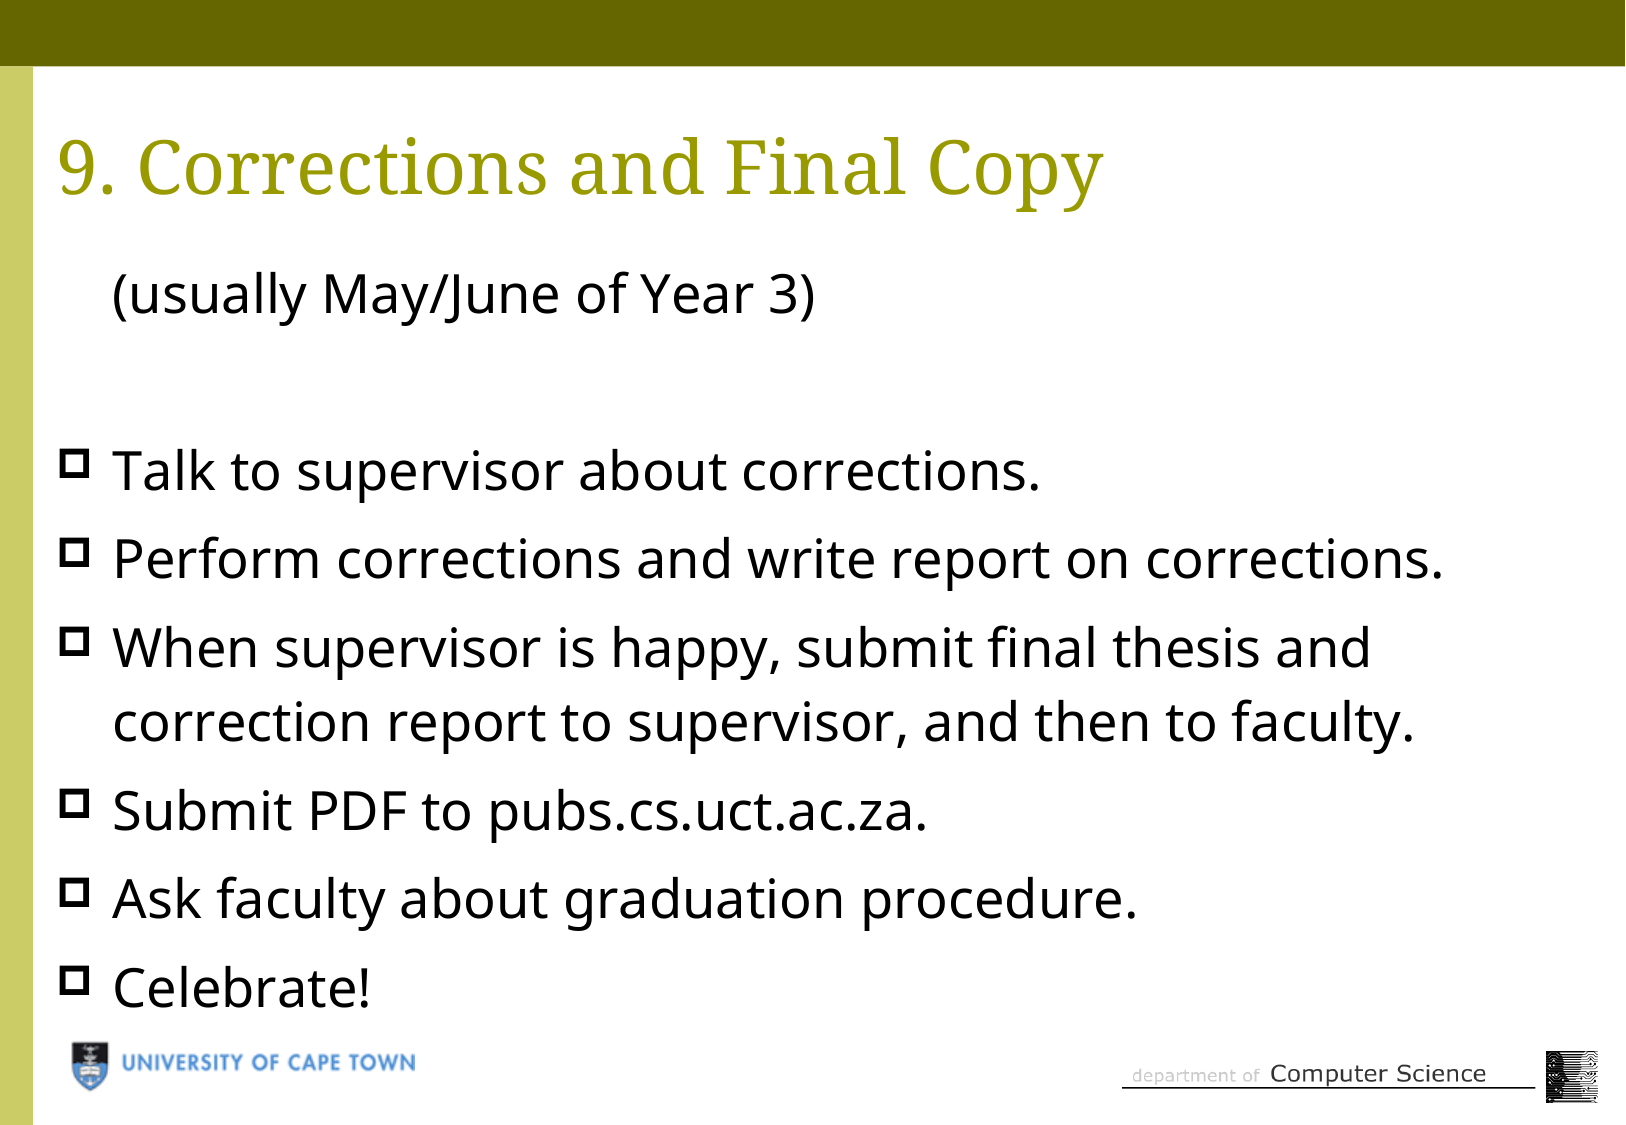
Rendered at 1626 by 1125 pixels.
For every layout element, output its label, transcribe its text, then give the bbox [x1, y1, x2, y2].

picture [1546, 1051, 1598, 1103]
picture [61, 1024, 415, 1103]
list (usually May/June of Year 3) Talk to supervisor about corrections. Perform corrections and write report on corrections. When supervisor is happy, submit final thesis and correction report to supervisor, and then to faculty. Submit PDF to pubs.cs.uct.ac.za. Ask faculty about graduation procedure. Celebrate! [56, 255, 1544, 991]
title 9. Corrections and Final Copy [56, 109, 1543, 222]
picture [1122, 1044, 1536, 1092]
